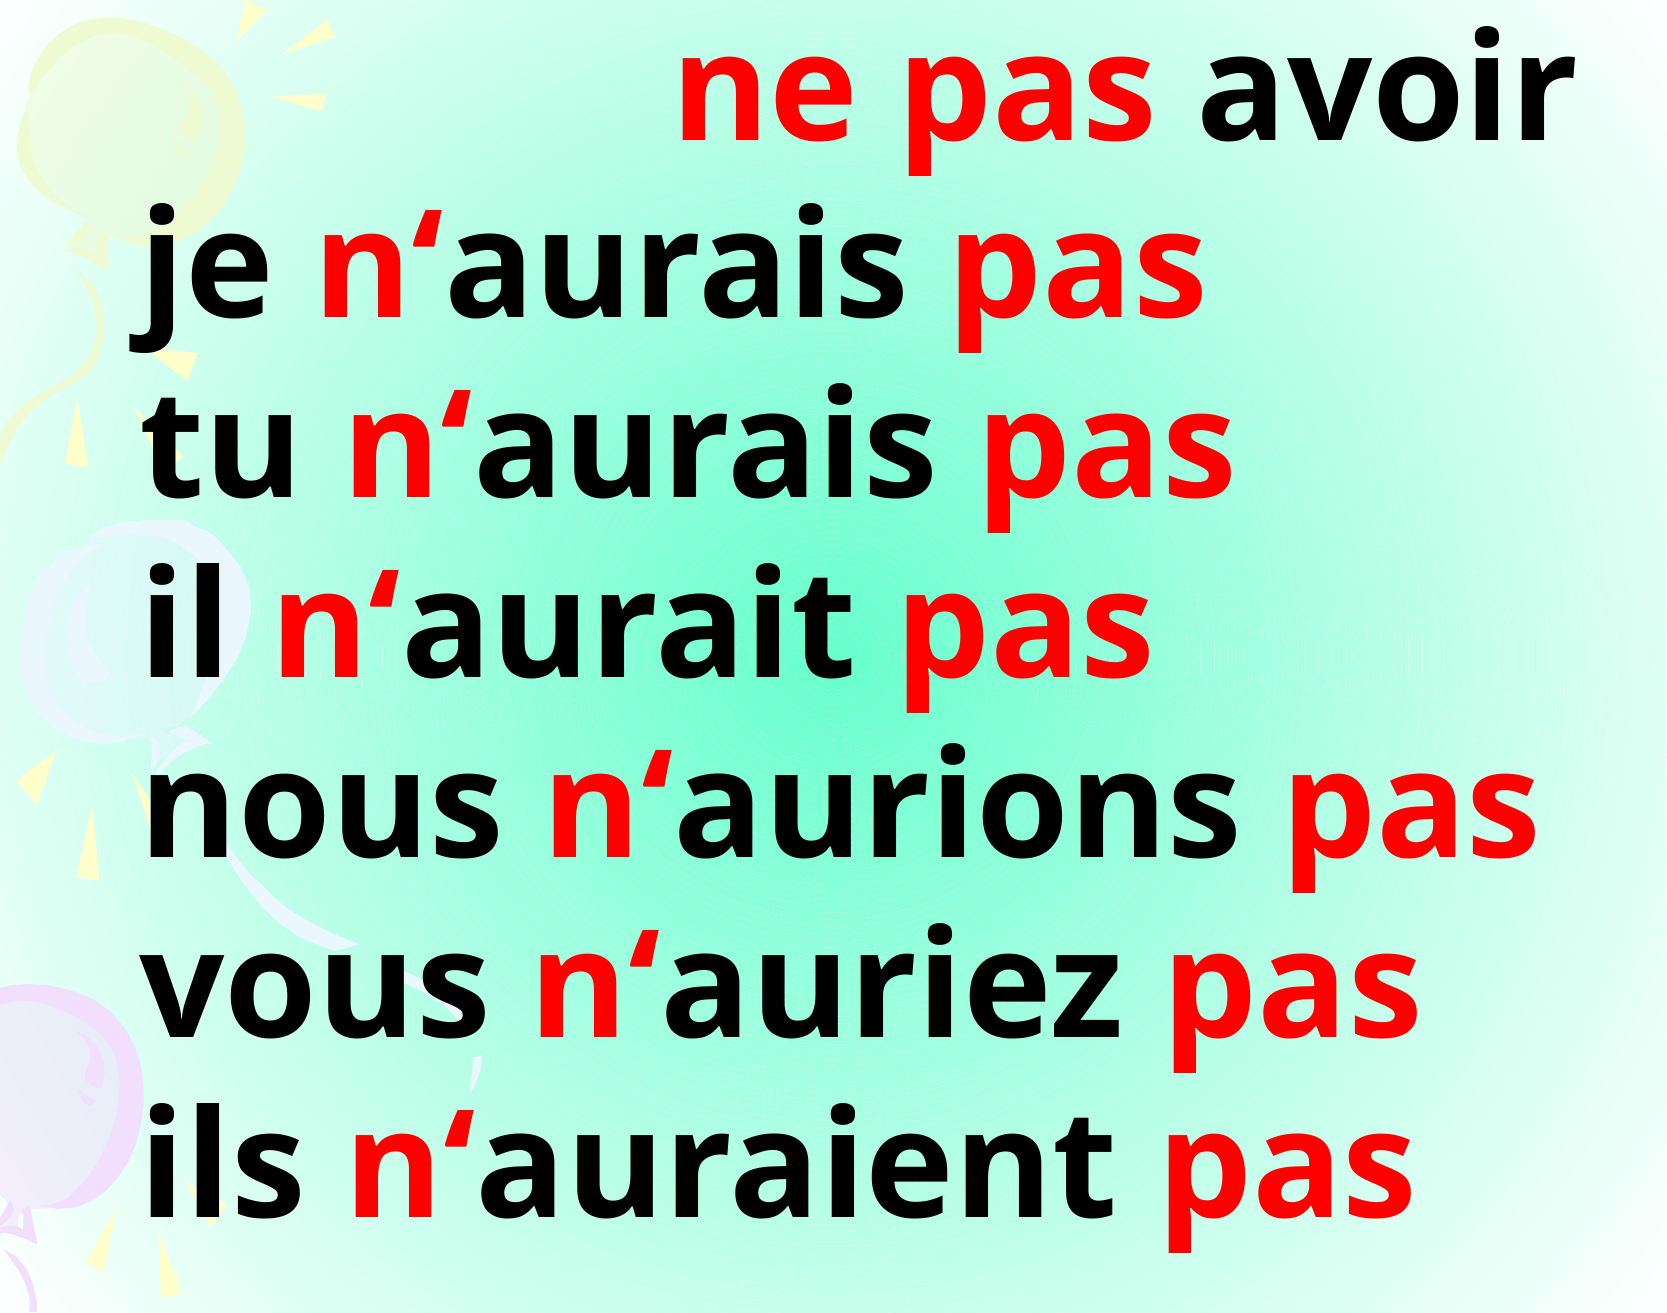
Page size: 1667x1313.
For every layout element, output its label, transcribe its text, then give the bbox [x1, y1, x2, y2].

text_box ne pas avoir [656, 0, 1667, 179]
text_box je n‘aurais pas tu n‘aurais pas il n‘aurait pas nous n‘aurions pas vous n‘auriez pas ils n‘auraient pas [124, 160, 1649, 1313]
